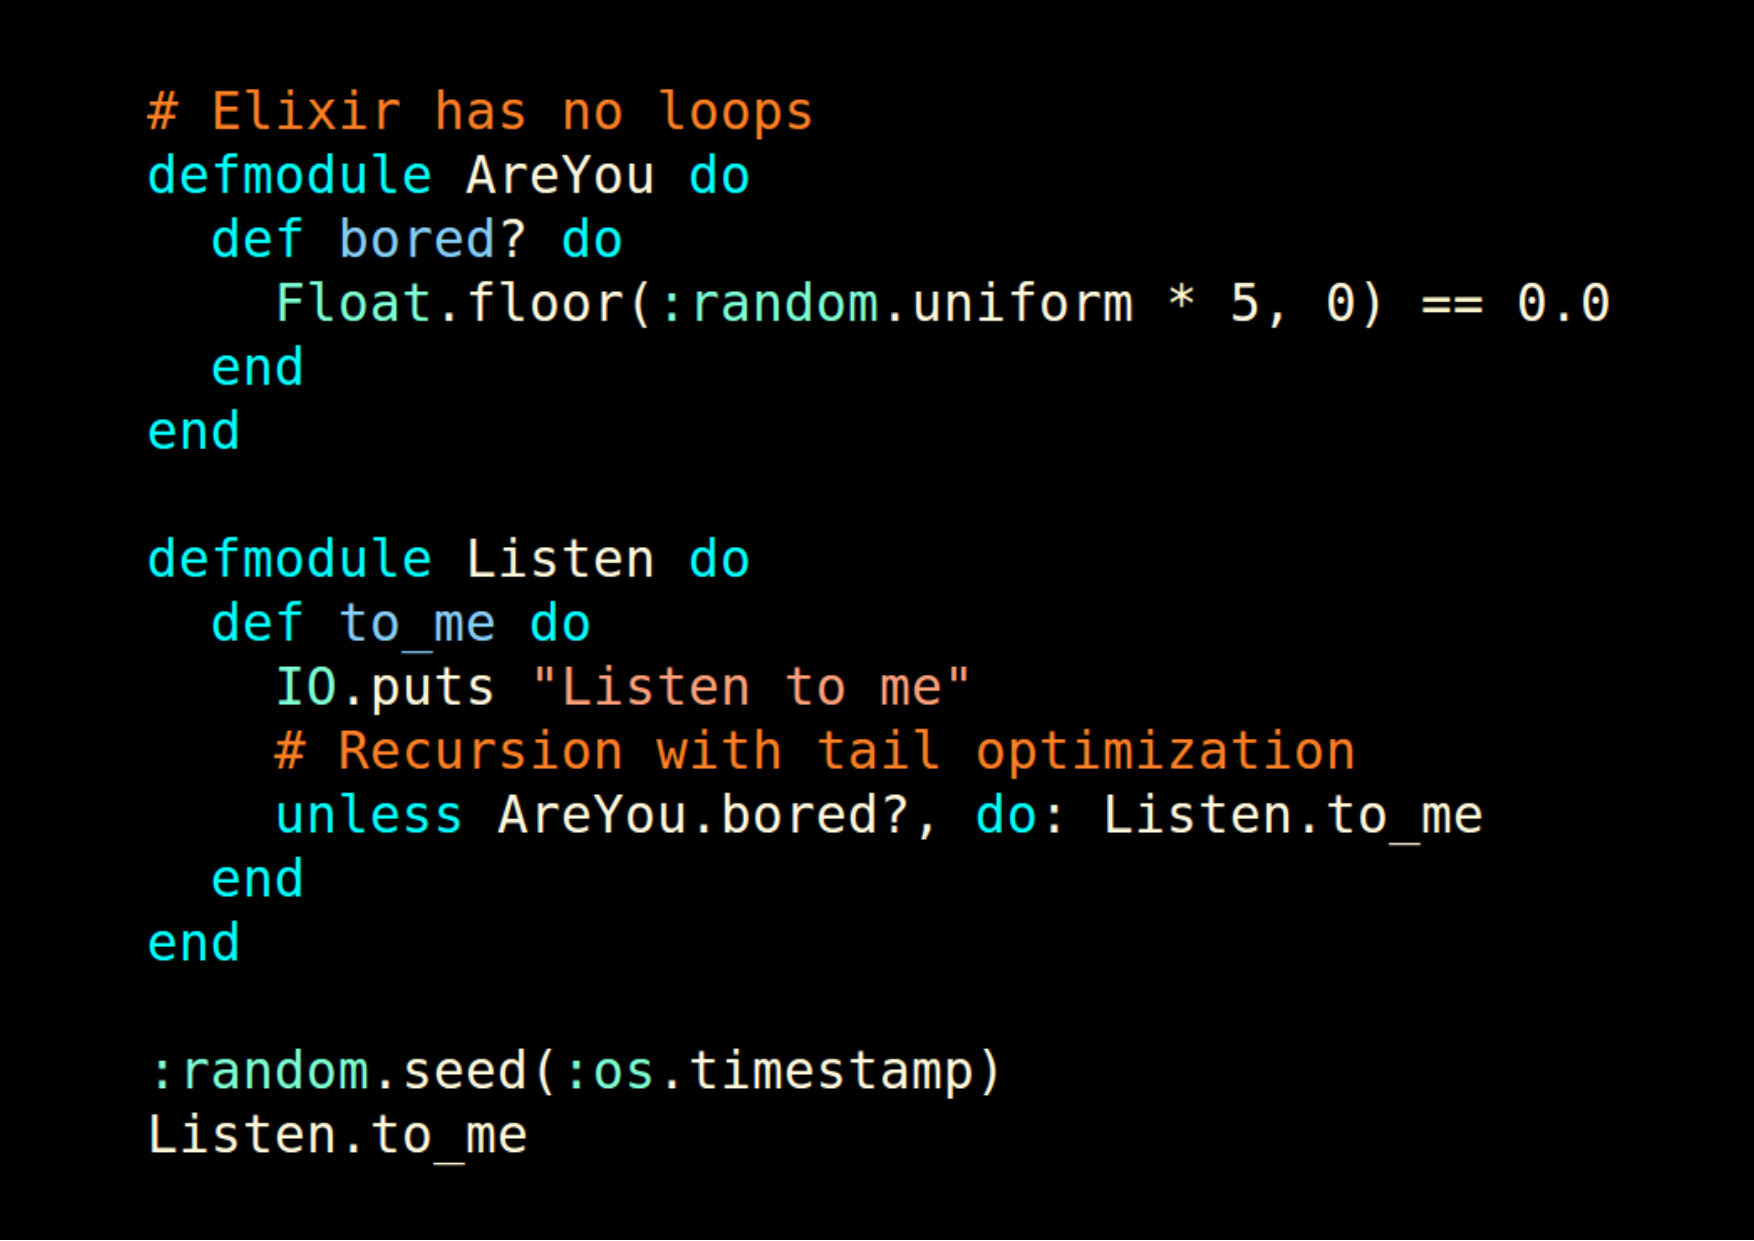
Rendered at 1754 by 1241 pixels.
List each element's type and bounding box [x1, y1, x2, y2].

picture [147, 81, 1629, 1170]
